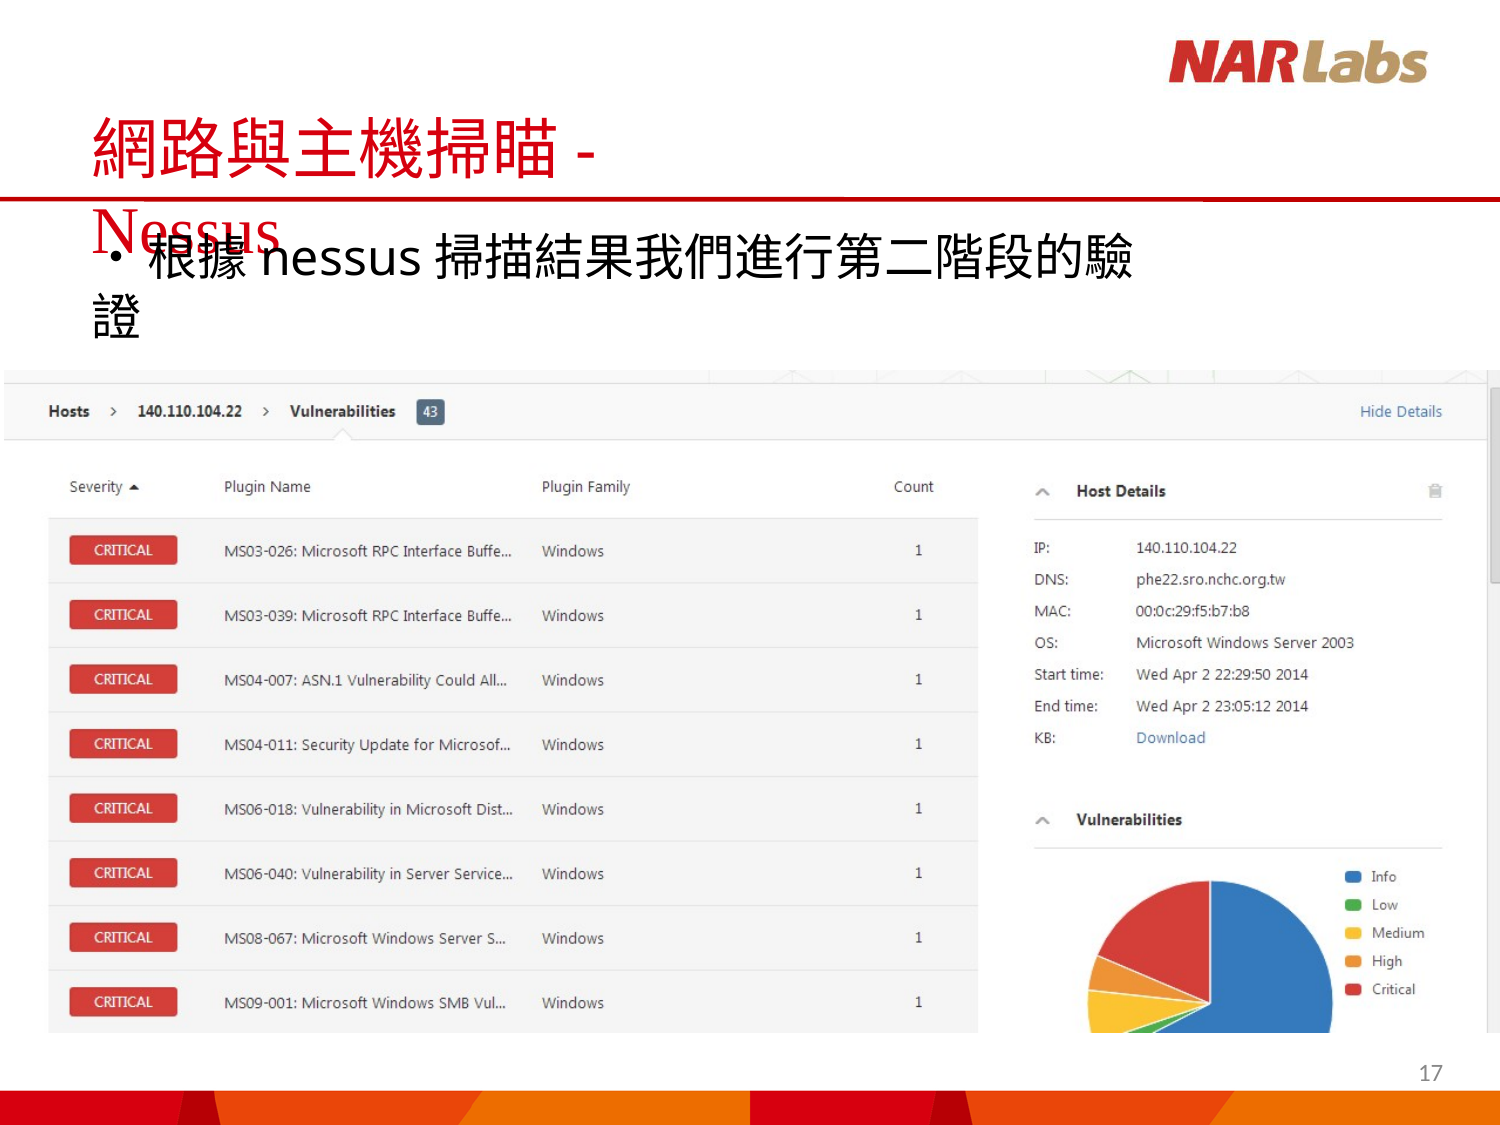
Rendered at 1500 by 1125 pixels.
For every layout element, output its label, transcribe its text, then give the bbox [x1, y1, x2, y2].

text_box [4, 371, 1500, 1033]
text_box 網路與主機掃瞄-Nessus [89, 106, 784, 189]
text_box 11 [1414, 1056, 1448, 1090]
text_box • 根據nessus掃描結果我們進行第二階段的驗證 [89, 225, 1151, 288]
